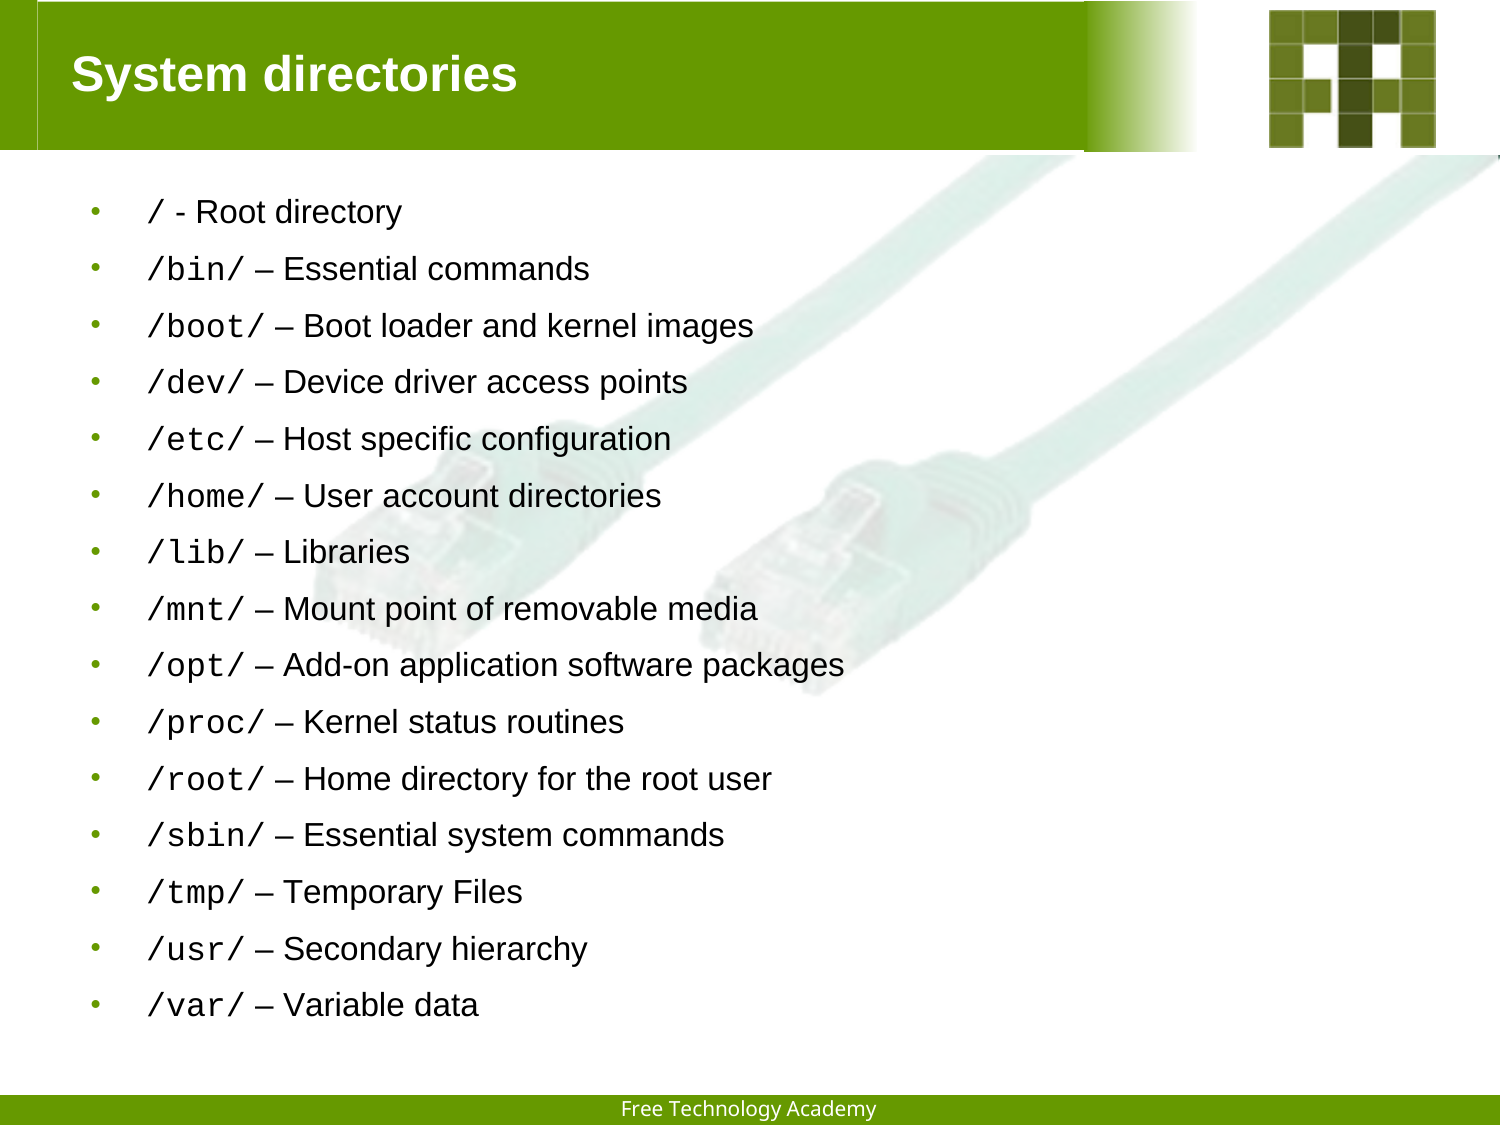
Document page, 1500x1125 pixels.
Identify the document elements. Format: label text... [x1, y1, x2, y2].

list / - Root directory /bin/ – Essential commands /boot/ – Boot loader and kernel images /dev/ – Device driver access points /etc/ – Host specific configuration /home/ – User account directories /lib/ – Libraries /mnt/ – Mount point of removable media /opt/ – Add-on application software packages /proc/ – Kernel status routines /root/ – Home directory for the root user /sbin/ – Essential system commands /tmp/ – Temporary Files /usr/ – Secondary hierarchy /var/ – Variable data [75, 187, 1426, 1065]
title System directories [56, 1, 1107, 152]
picture [1269, 10, 1436, 148]
